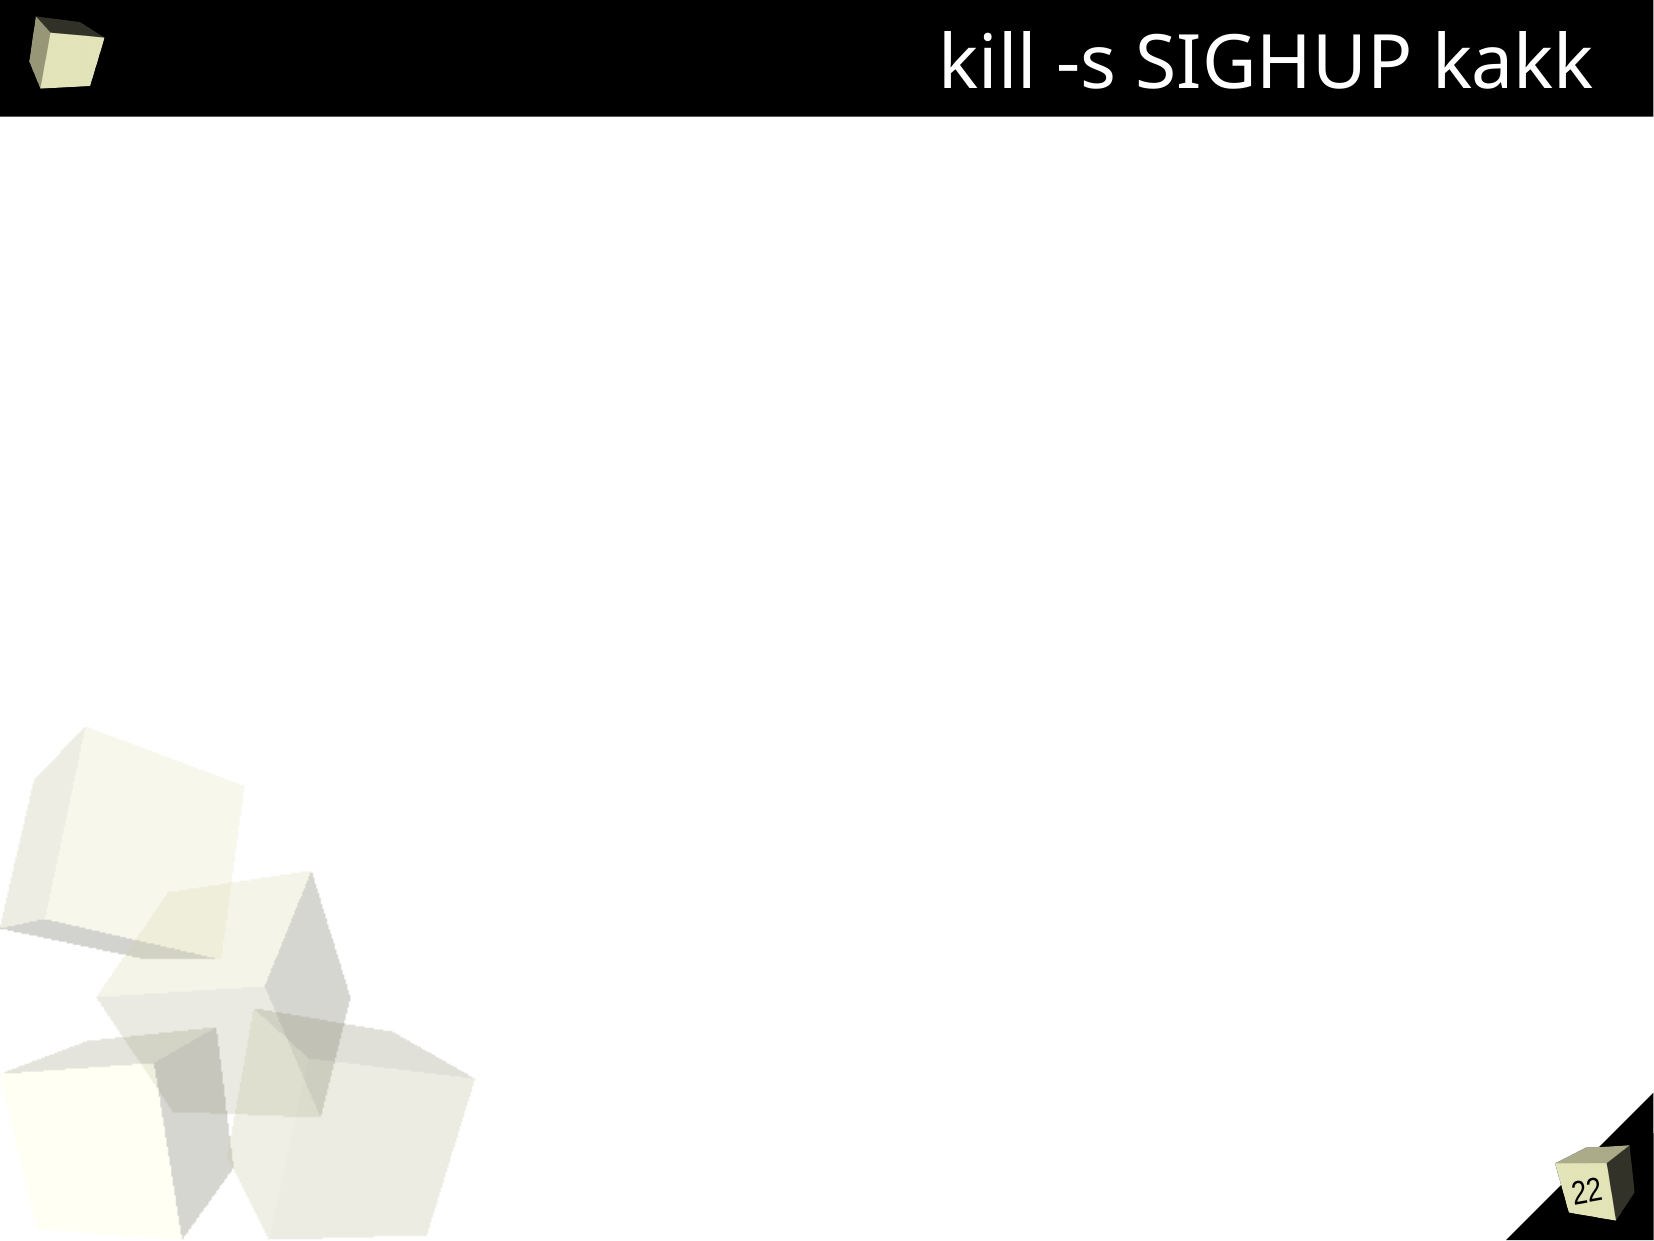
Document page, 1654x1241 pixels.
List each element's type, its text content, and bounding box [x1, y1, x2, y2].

picture [0, 726, 477, 1241]
title kill -s SIGHUP kakk [118, 0, 1595, 119]
